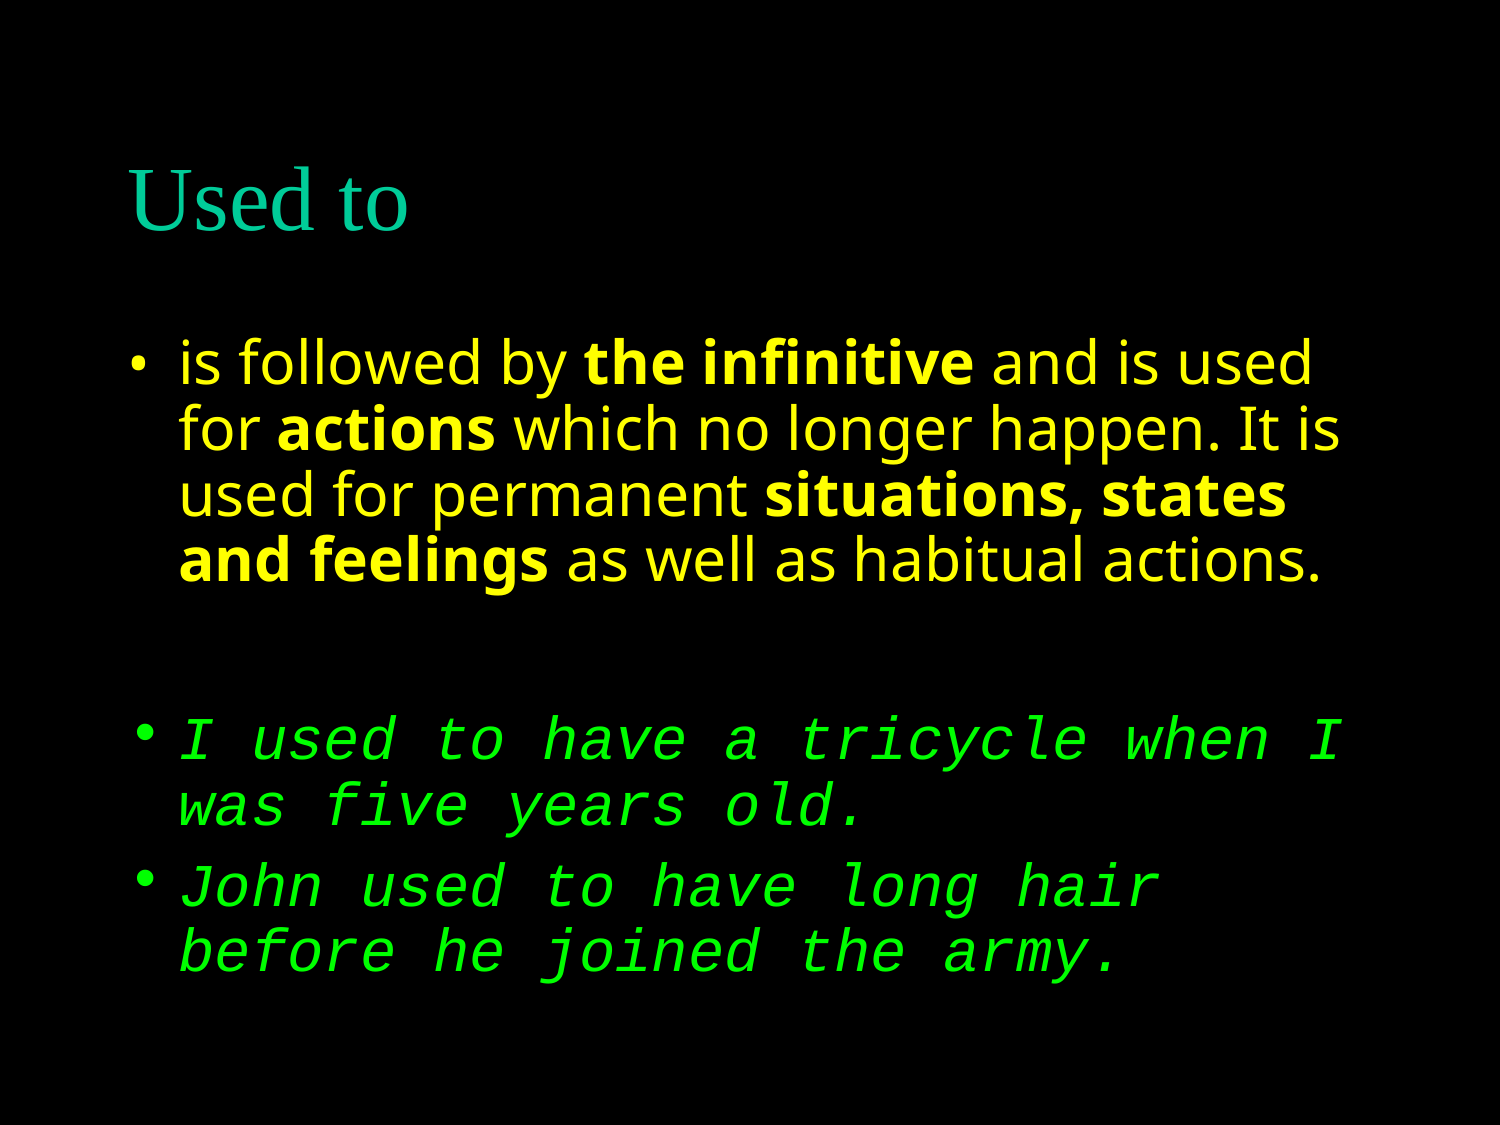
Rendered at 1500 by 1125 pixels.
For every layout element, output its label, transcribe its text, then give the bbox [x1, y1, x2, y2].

title Used to [112, 99, 1388, 288]
list is followed by the infinitive and is used for actions which no longer happen. It is used for permanent situations, states and feelings as well as habitual actions. I used to have a tricycle when I was five years old. John used to have long hair before he joined the army. [112, 324, 1388, 1000]
